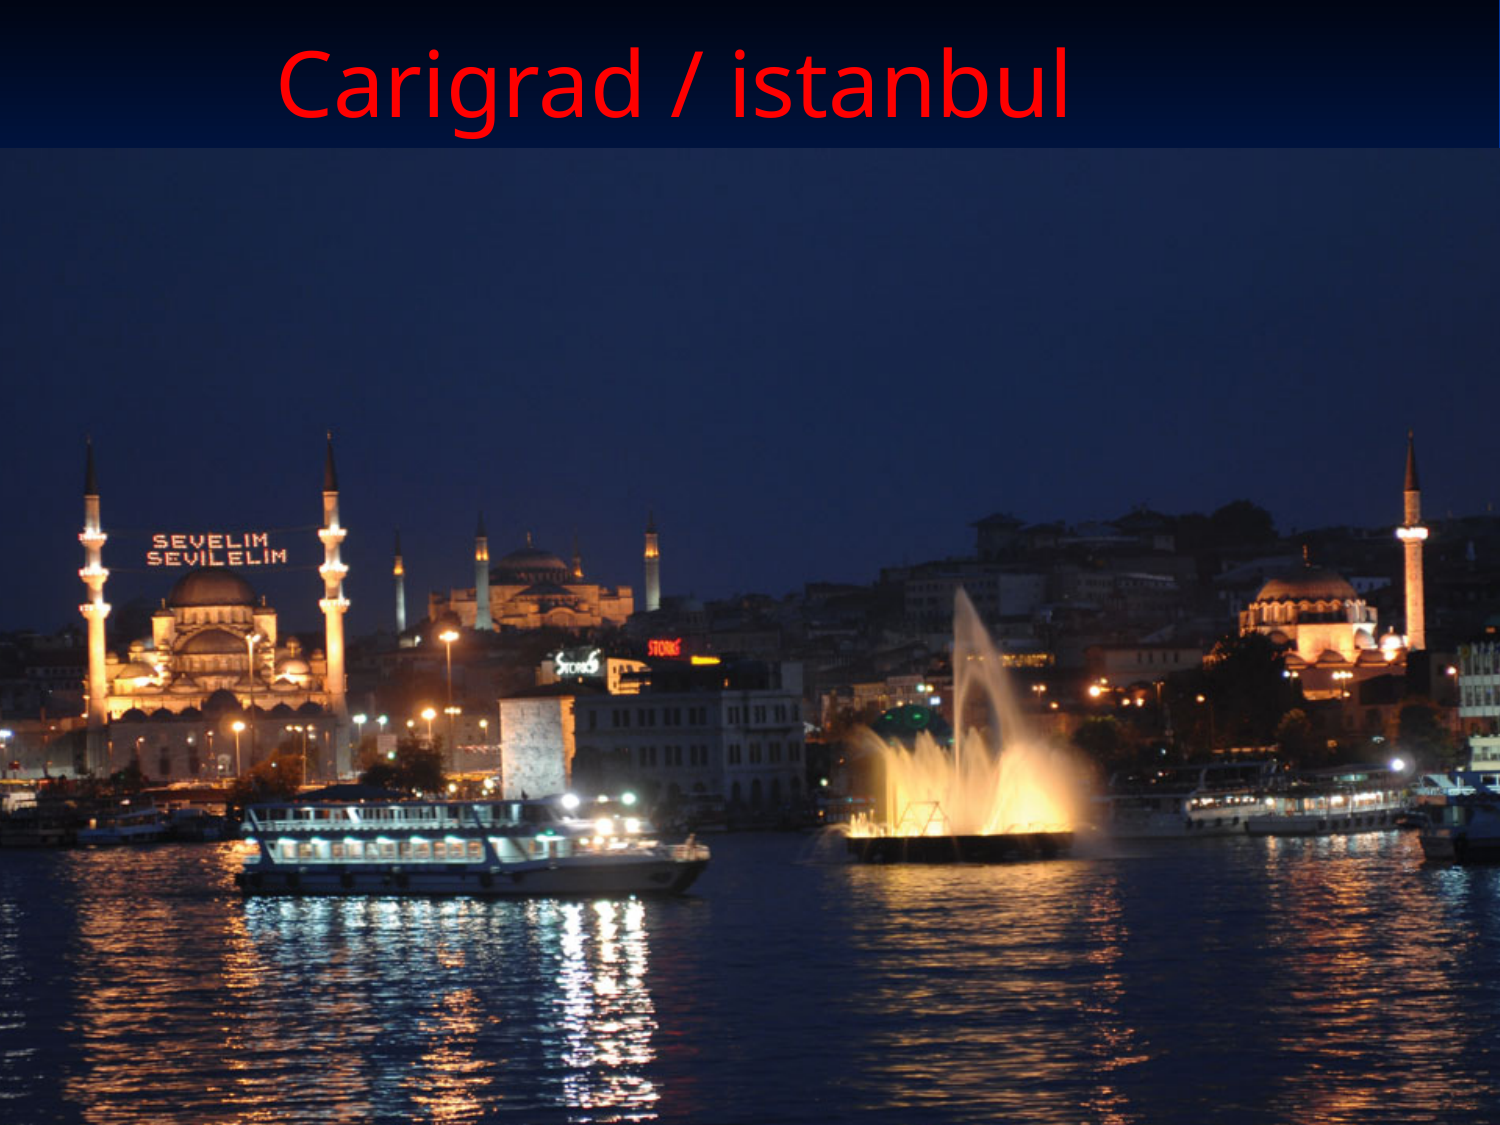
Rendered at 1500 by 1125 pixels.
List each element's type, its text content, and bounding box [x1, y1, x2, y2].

title Carigrad / istanbul [0, 0, 1350, 148]
picture [0, 148, 1500, 1125]
